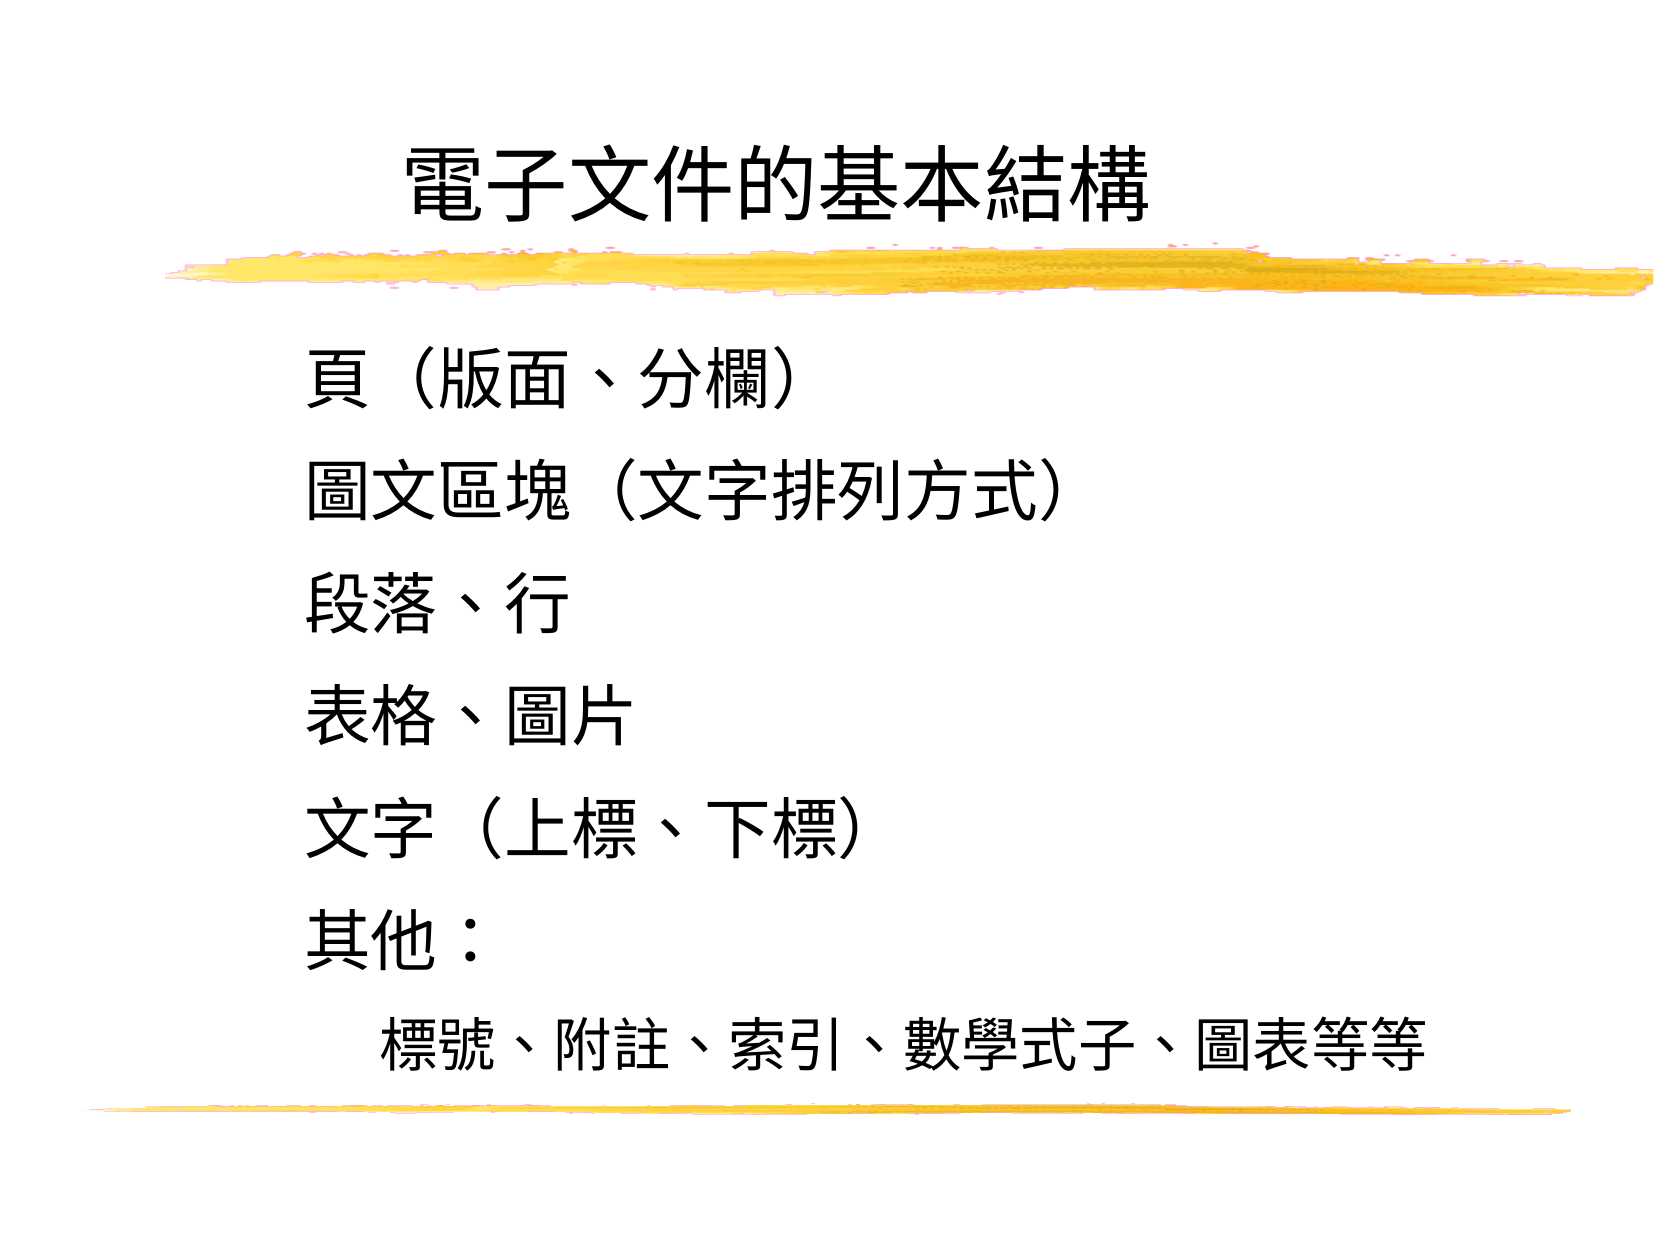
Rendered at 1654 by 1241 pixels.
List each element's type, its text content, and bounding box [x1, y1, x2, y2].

list 頁（版面、分欄） 圖文區塊（文字排列方式） 段落、行 表格、圖片 文字（上標、下標） 其他： 標號、附註、索引、數學式子、圖表等等 [289, 316, 1520, 1061]
picture [165, 237, 1654, 308]
title 電子文件的基本結構 [73, 41, 1479, 249]
picture [82, 1102, 1571, 1117]
